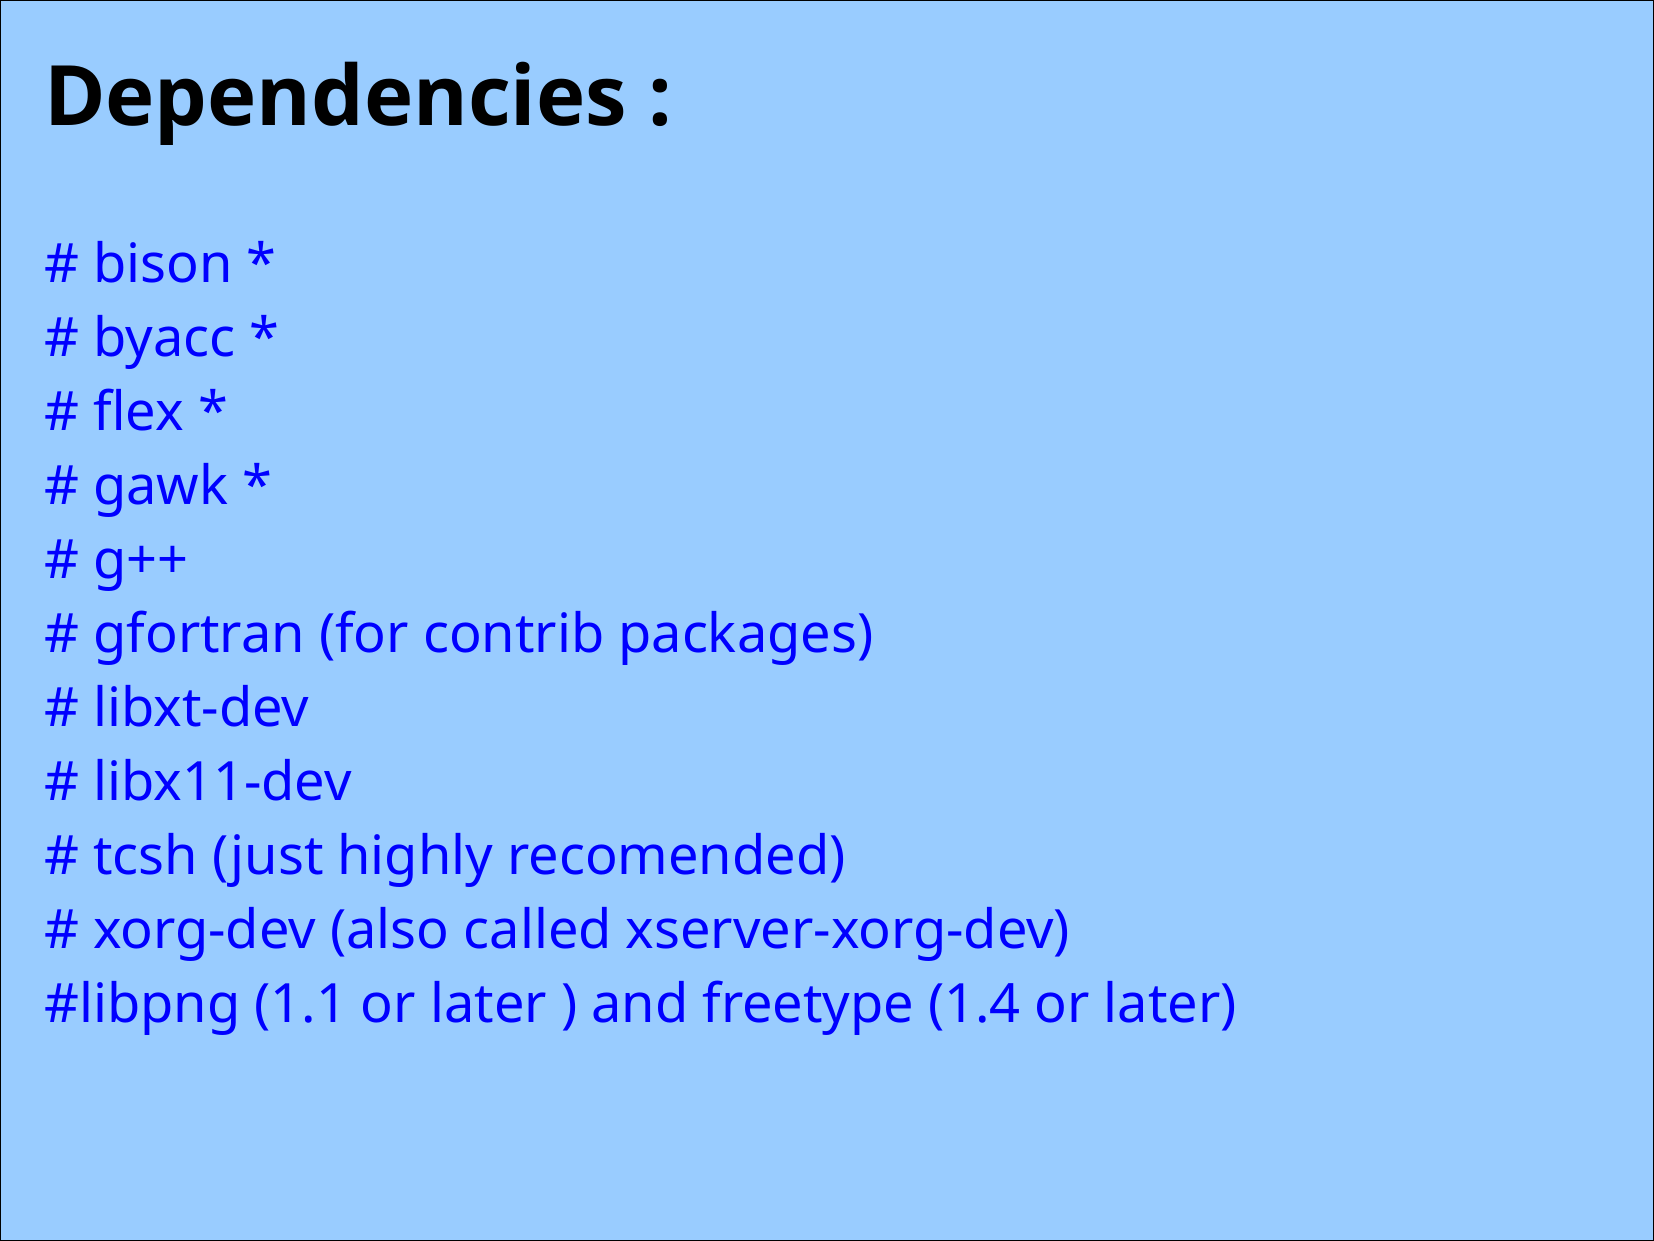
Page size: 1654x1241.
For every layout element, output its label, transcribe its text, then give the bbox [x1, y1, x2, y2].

text_box Dependencies : # bison * # byacc * # flex * # gawk * # g++ # gfortran (for contrib packages) # libxt-dev # libx11-dev # tcsh (just highly recomended) # xorg-dev (also called xserver-xorg-dev) #libpng (1.1 or later ) and freetype (1.4 or later) [29, 29, 1595, 1211]
text_box [0, 0, 1654, 1241]
